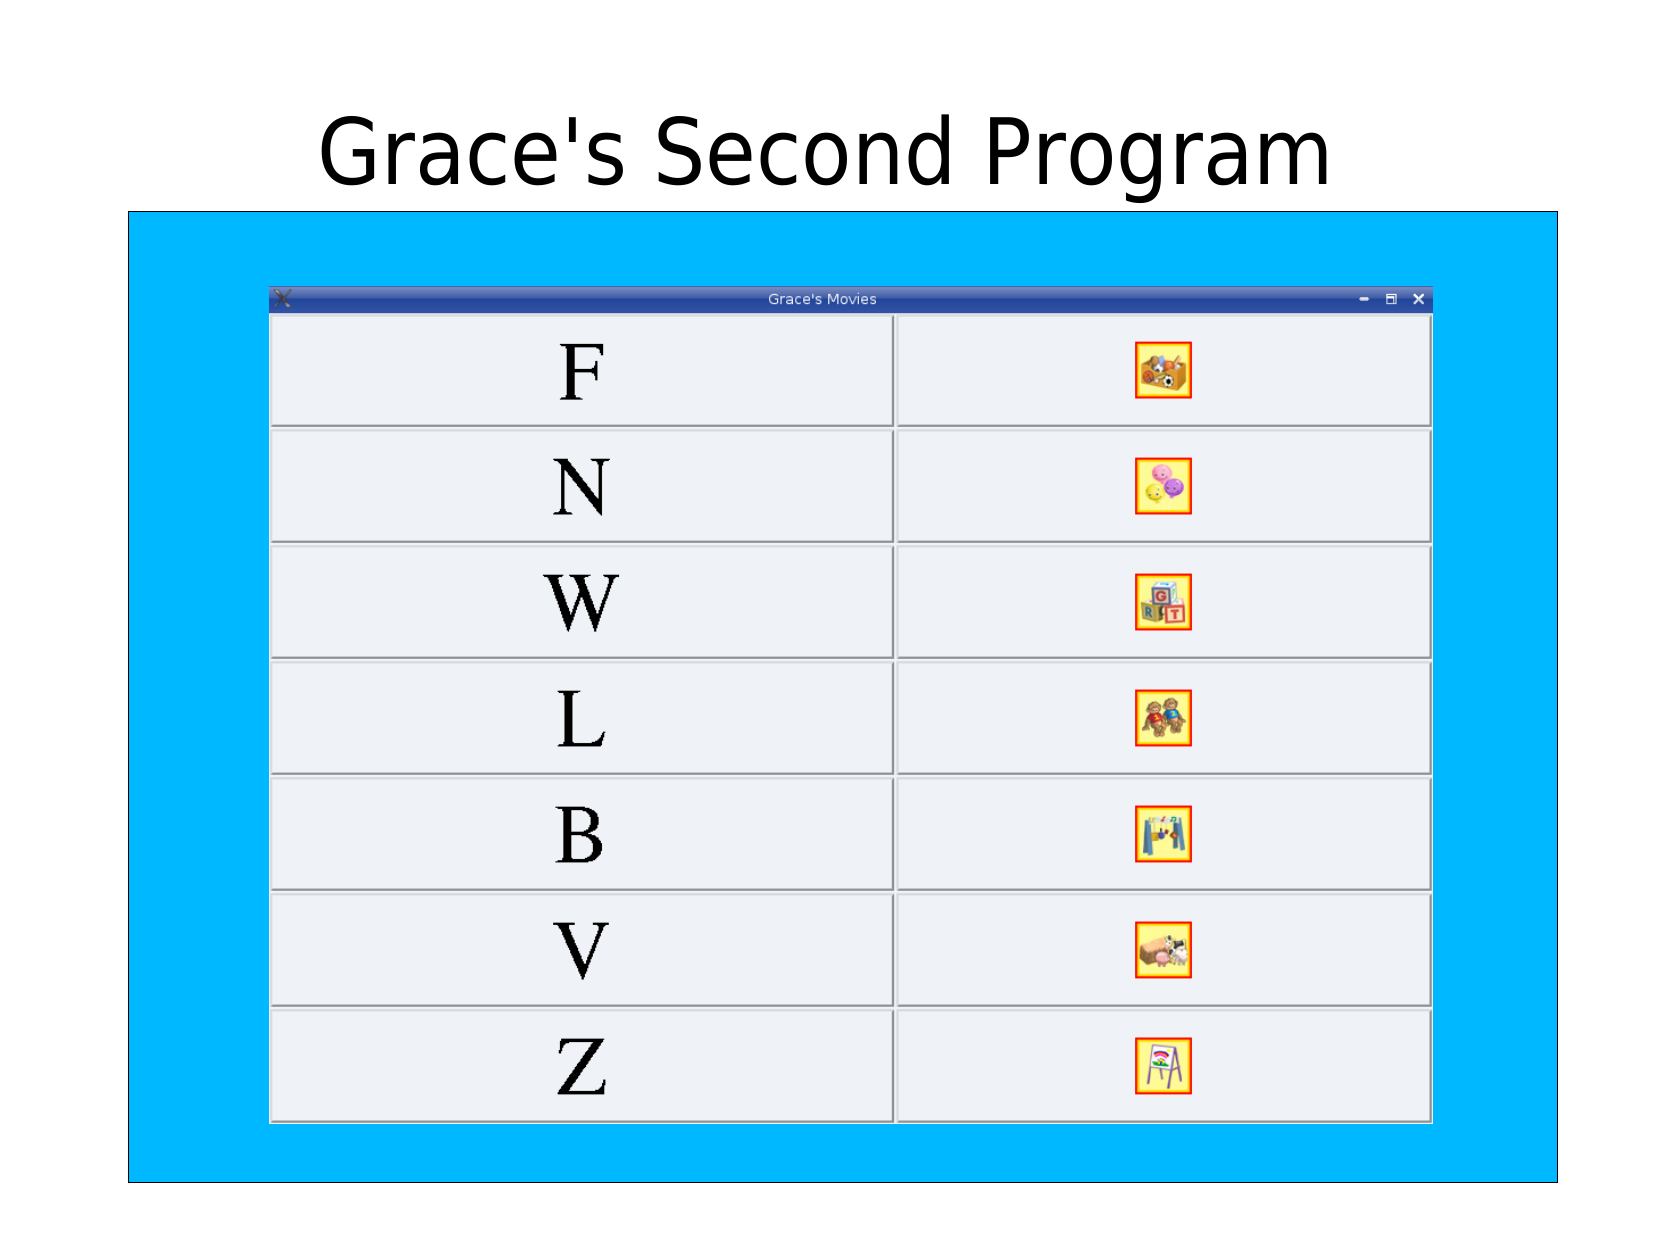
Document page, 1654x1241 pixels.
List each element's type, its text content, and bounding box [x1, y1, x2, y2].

picture [270, 287, 1432, 1123]
title Grace's Second Program [82, 49, 1571, 257]
text_box [128, 211, 1558, 1183]
